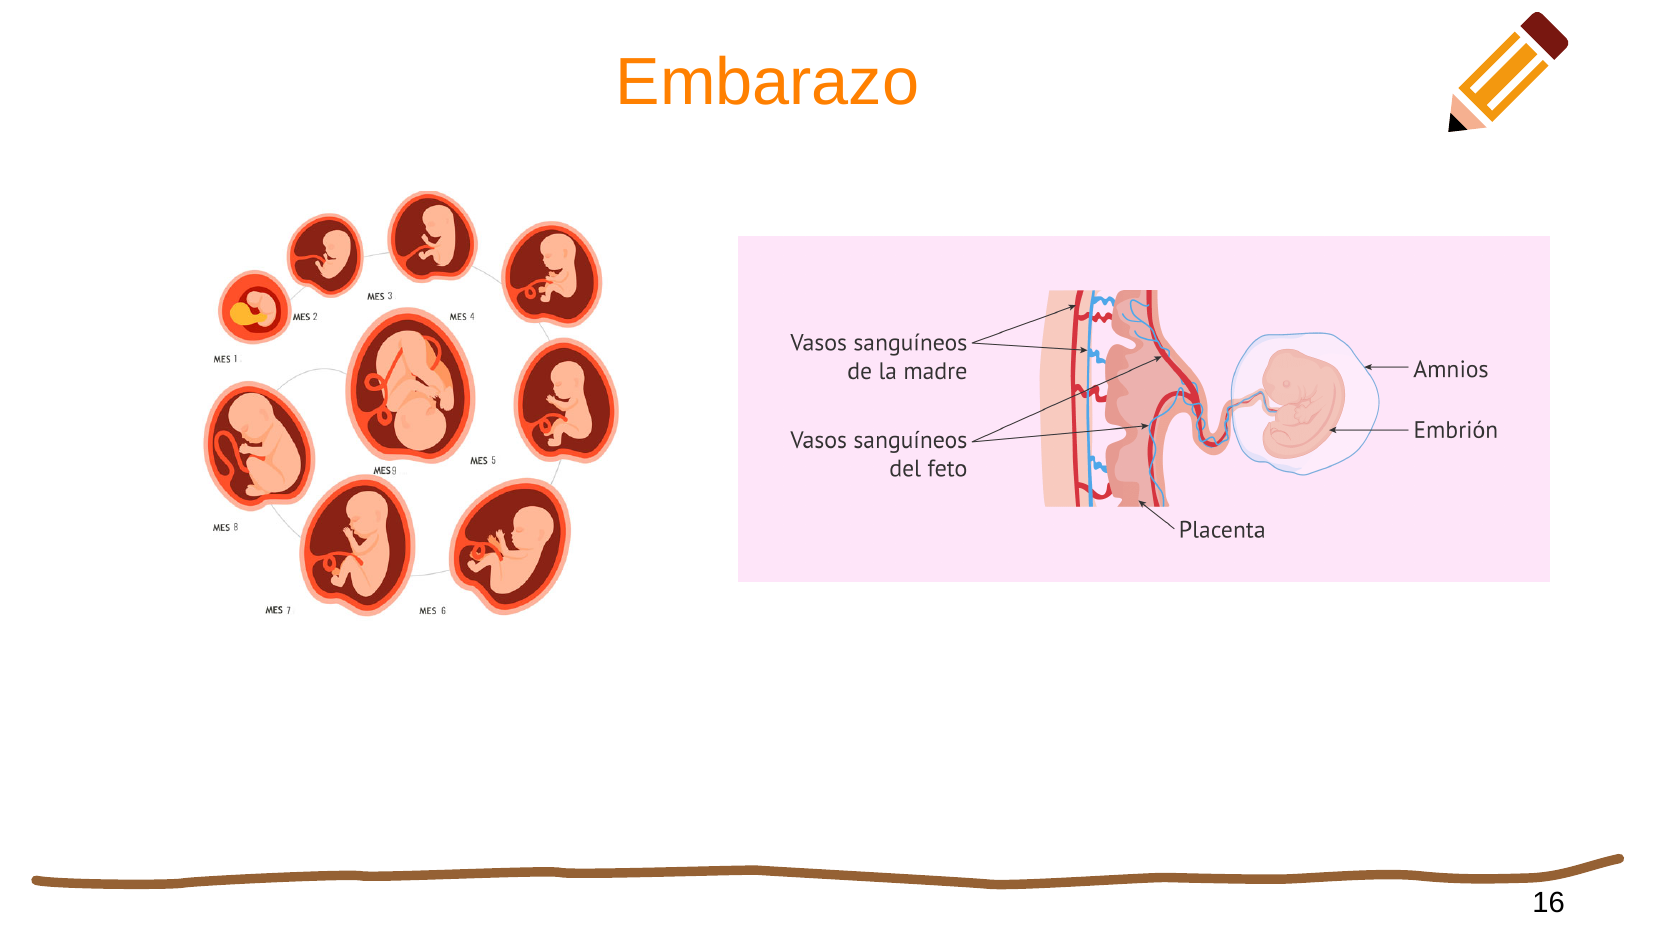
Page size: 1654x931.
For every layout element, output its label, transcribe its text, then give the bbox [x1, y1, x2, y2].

picture [738, 236, 1550, 582]
picture [127, 191, 699, 621]
title Embarazo [88, 29, 1447, 133]
